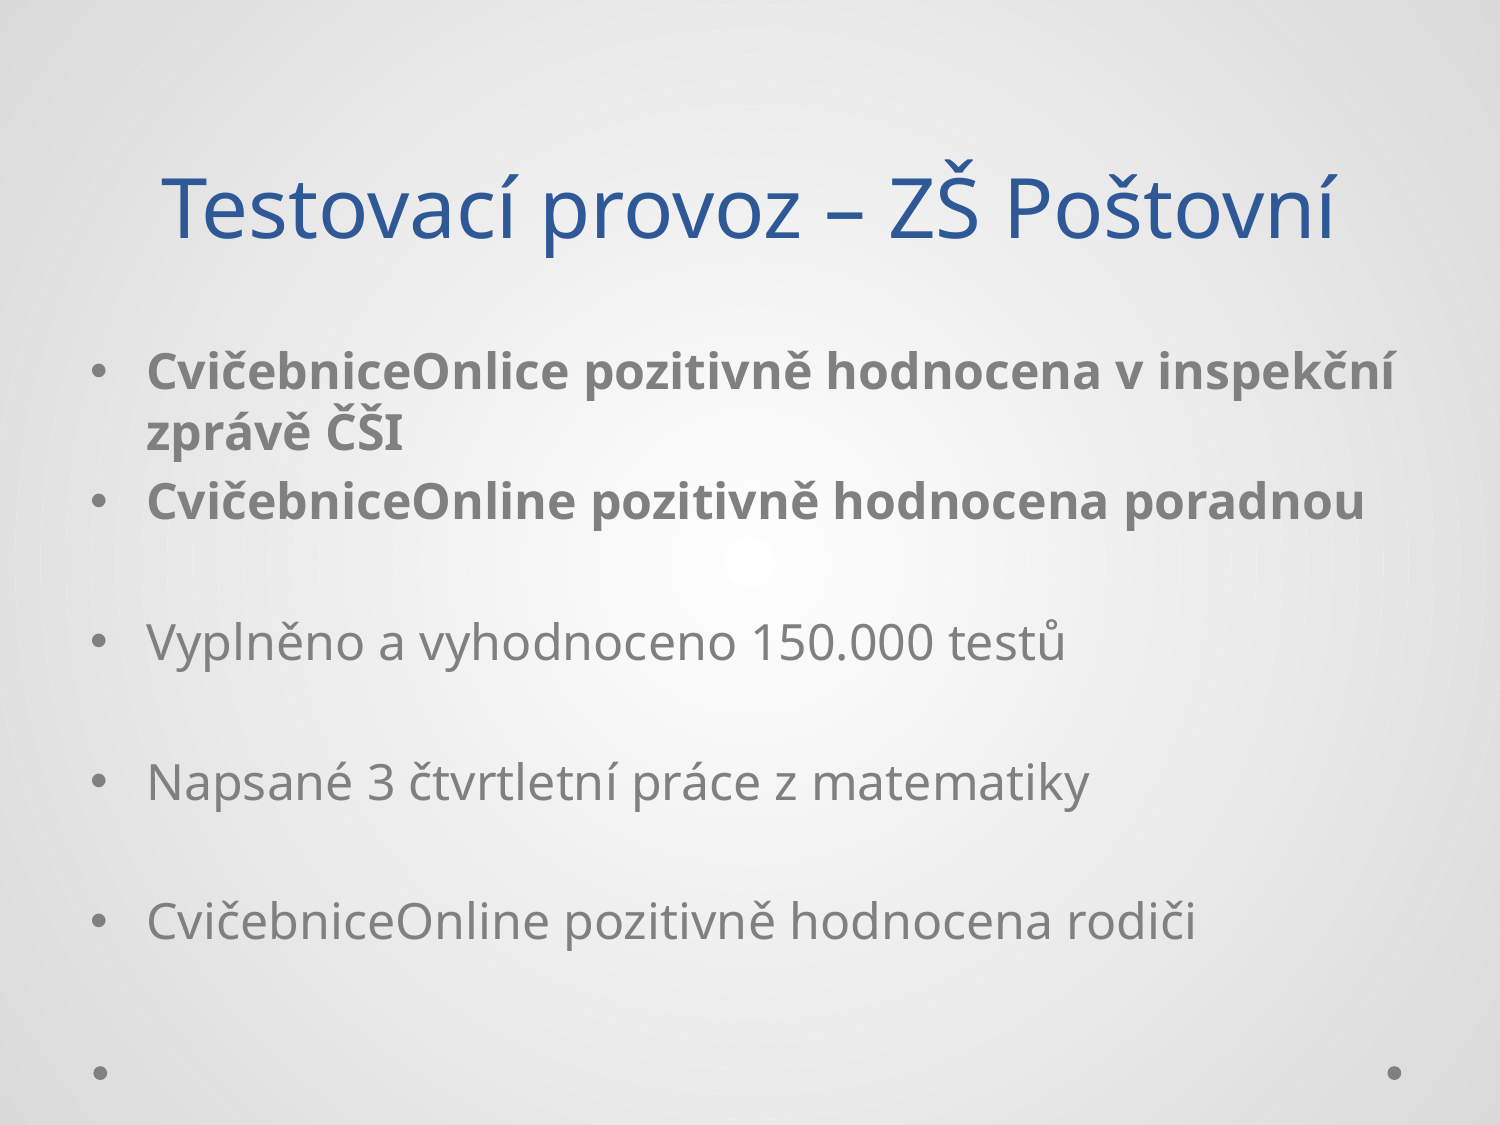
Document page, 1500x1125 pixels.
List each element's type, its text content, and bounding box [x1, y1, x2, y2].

list CvičebniceOnlice pozitivně hodnocena v inspekční zprávě ČŠI CvičebniceOnline pozitivně hodnocena poradnou Vyplněno a vyhodnoceno 150.000 testů Napsané 3 čtvrtletní práce z matematiky CvičebniceOnline pozitivně hodnocena rodiči [75, 262, 1425, 1005]
title Testovací provoz – ZŠ Poštovní [75, 0, 1425, 262]
